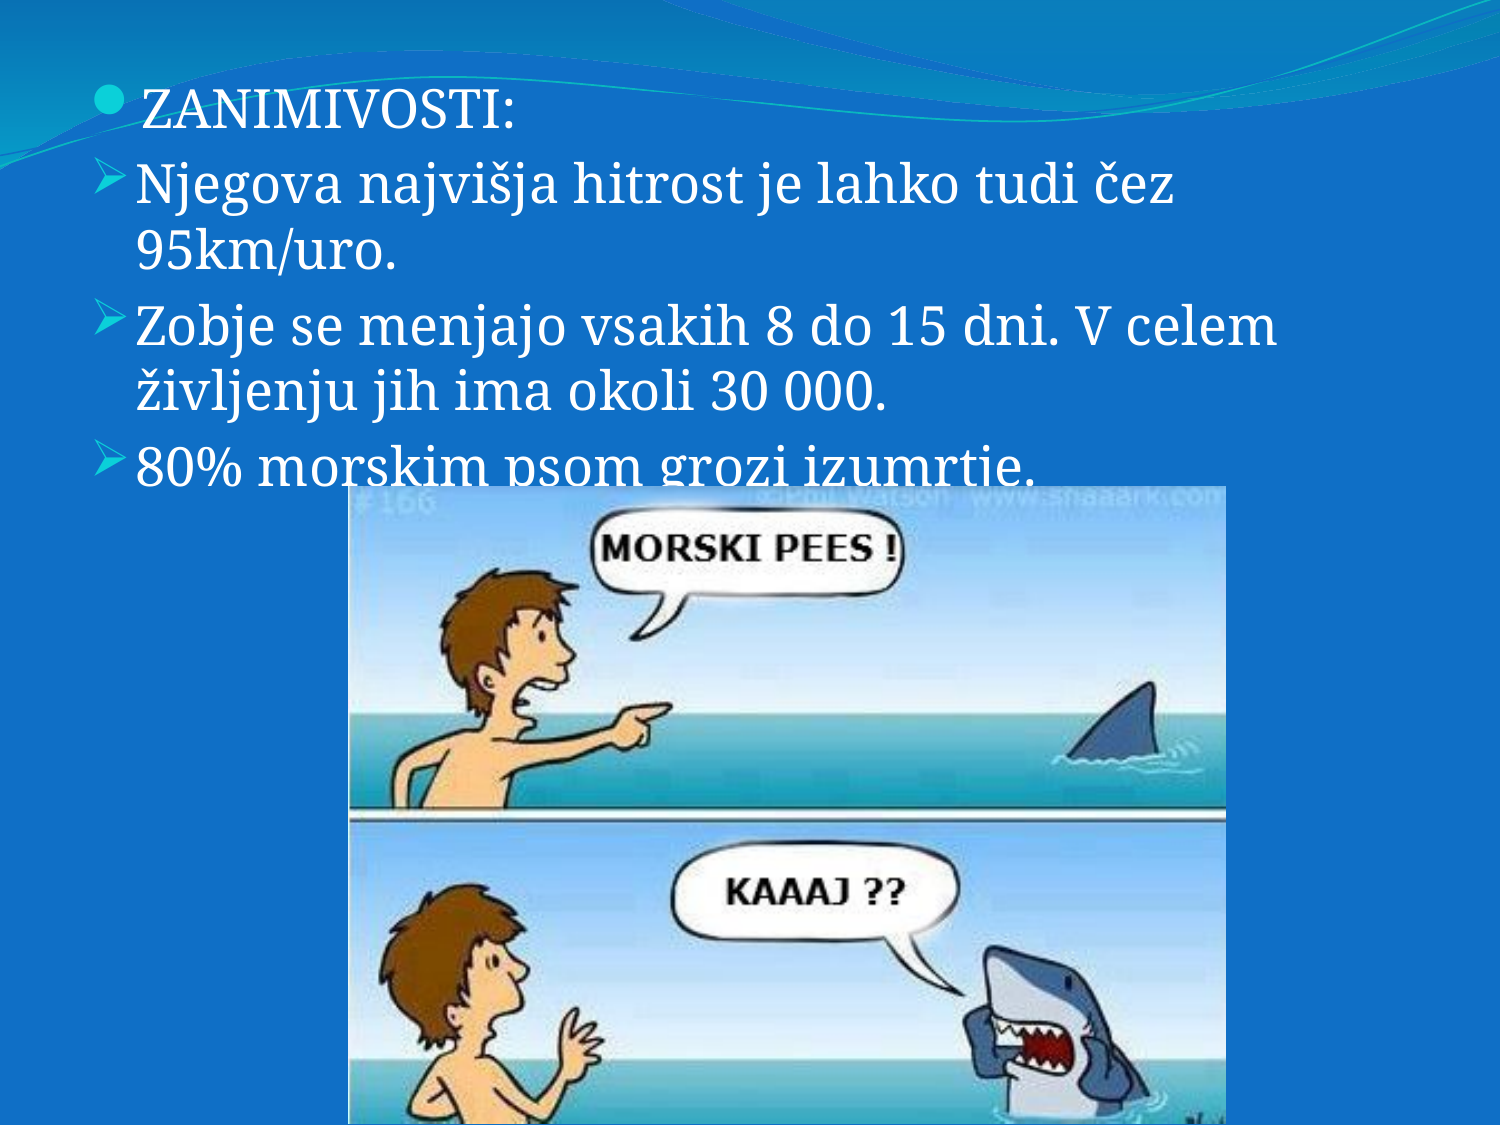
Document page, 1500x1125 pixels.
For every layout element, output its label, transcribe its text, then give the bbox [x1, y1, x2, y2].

list ZANIMIVOSTI: Njegova najvišja hitrost je lahko tudi čez 95km/uro. Zobje se menjajo vsakih 8 do 15 dni. V celem življenju jih ima okoli 30 000. 80% morskim psom grozi izumrtje. [75, 66, 1425, 1083]
picture [348, 486, 1226, 1124]
